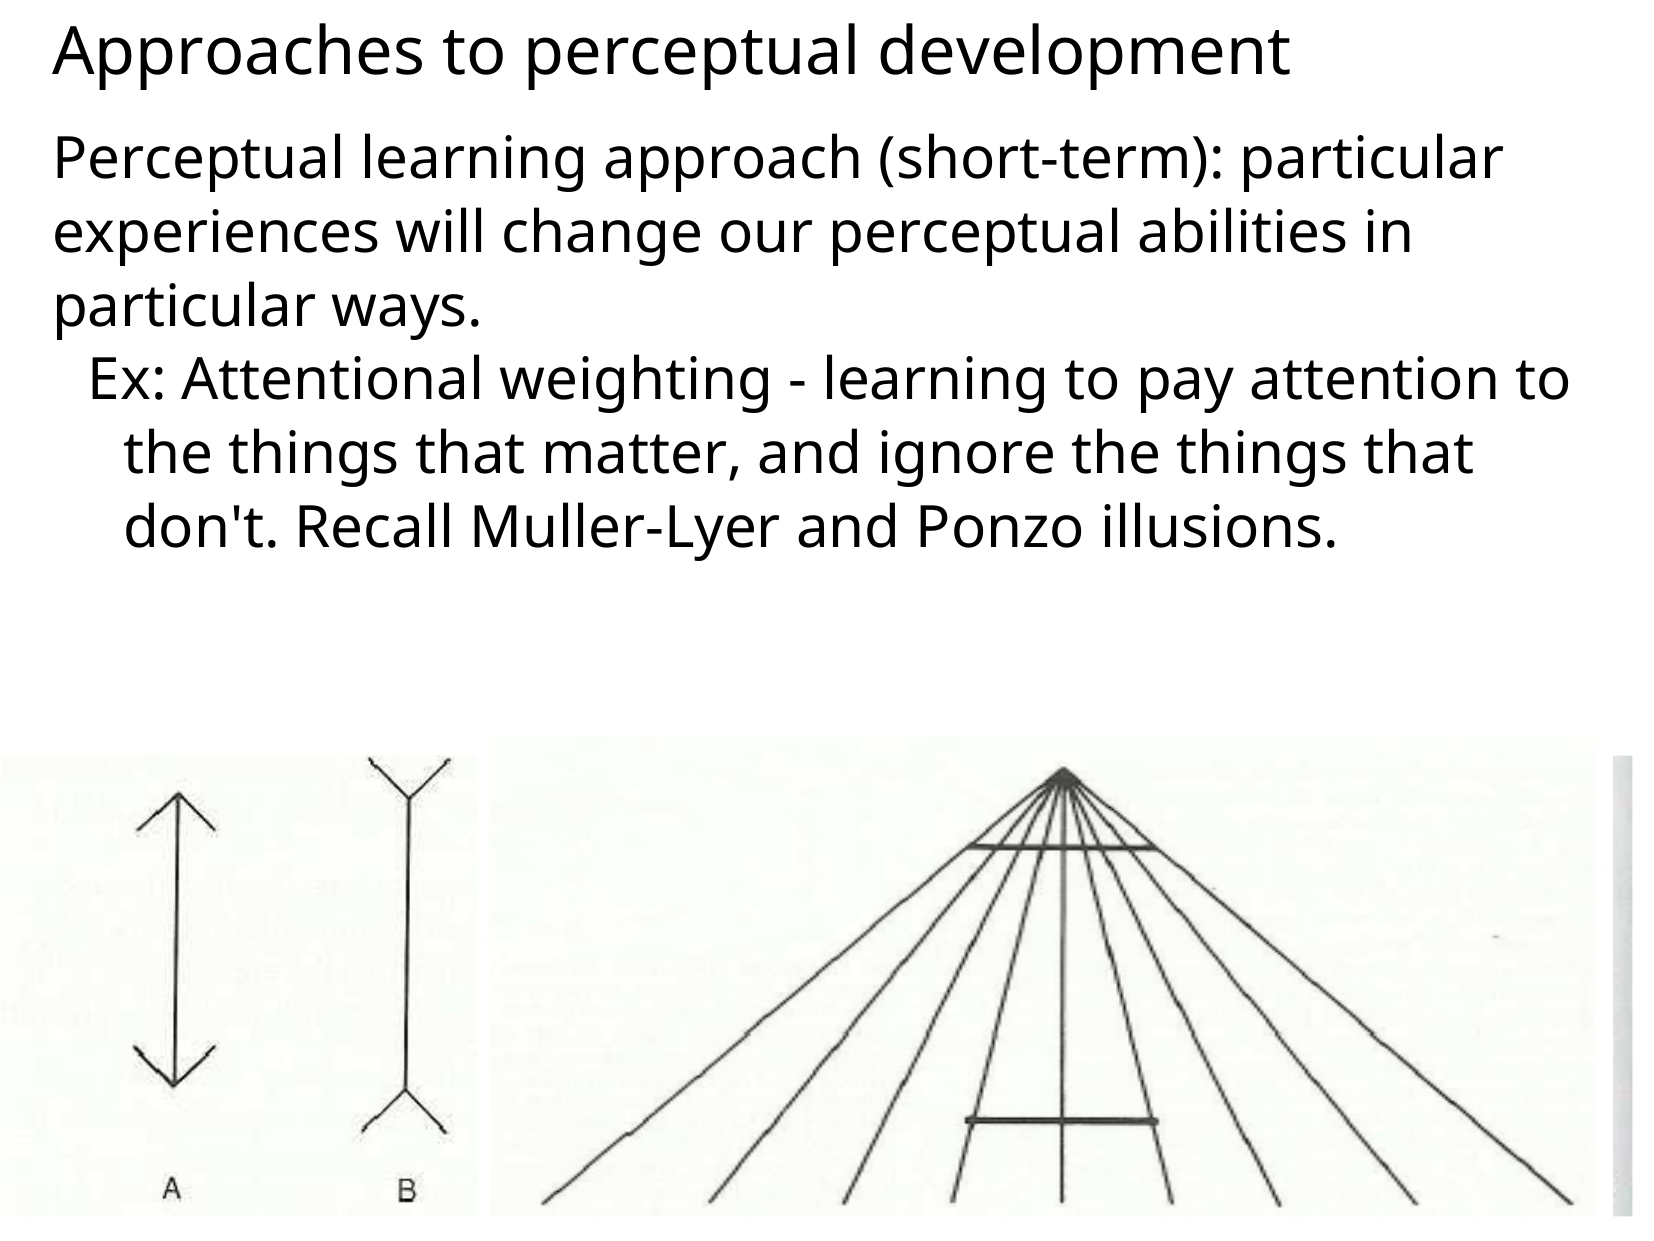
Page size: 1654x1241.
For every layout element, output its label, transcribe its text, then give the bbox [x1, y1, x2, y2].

picture [0, 736, 1654, 1241]
text_box Perceptual learning approach (short-term): particular experiences will change our perceptual abilities in particular ways. Ex: Attentional weighting - learning to pay attention to the things that matter, and ignore the things that don't. Recall Muller-Lyer and Ponzo illusions. [37, 112, 1613, 593]
text_box Approaches to perceptual development [37, 0, 1613, 112]
